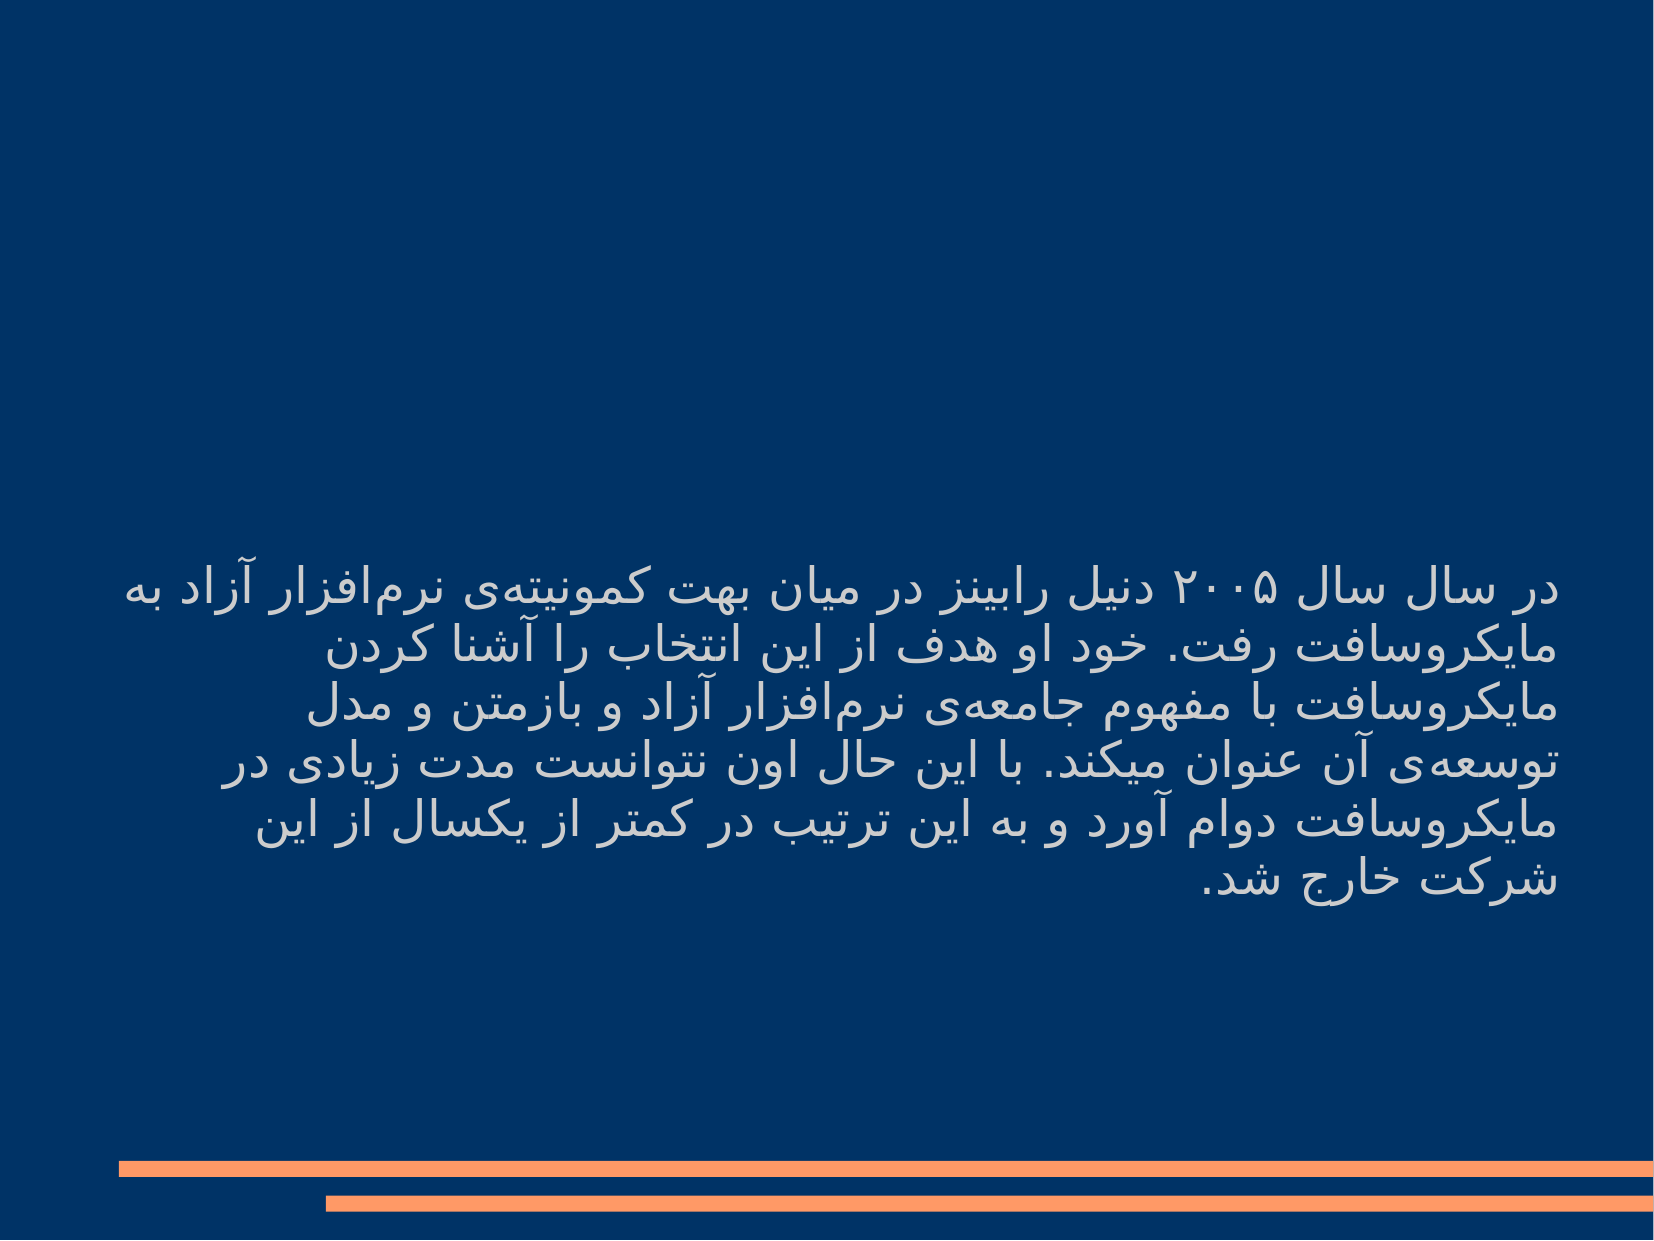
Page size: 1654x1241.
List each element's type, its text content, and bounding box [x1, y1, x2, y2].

subtitle در سال سال ۲۰۰۵ دنیل رابینز در میان بهت کمونیته‌ی نرم‌افزار آزاد به مایکروسافت رفت. خود او هدف از این انتخاب را آشنا کردن مایکروسافت با مفهوم جامعه‌ی نرم‌افزار آزاد و بازمتن و مدل توسعه‌ی آن عنوان میکند. با این حال اون نتوانست مدت زیادی در مایکروسافت دوام آورد و به این ترتیب در کمتر از یکسال از این شرکت خارج شد. [121, 322, 1561, 1141]
